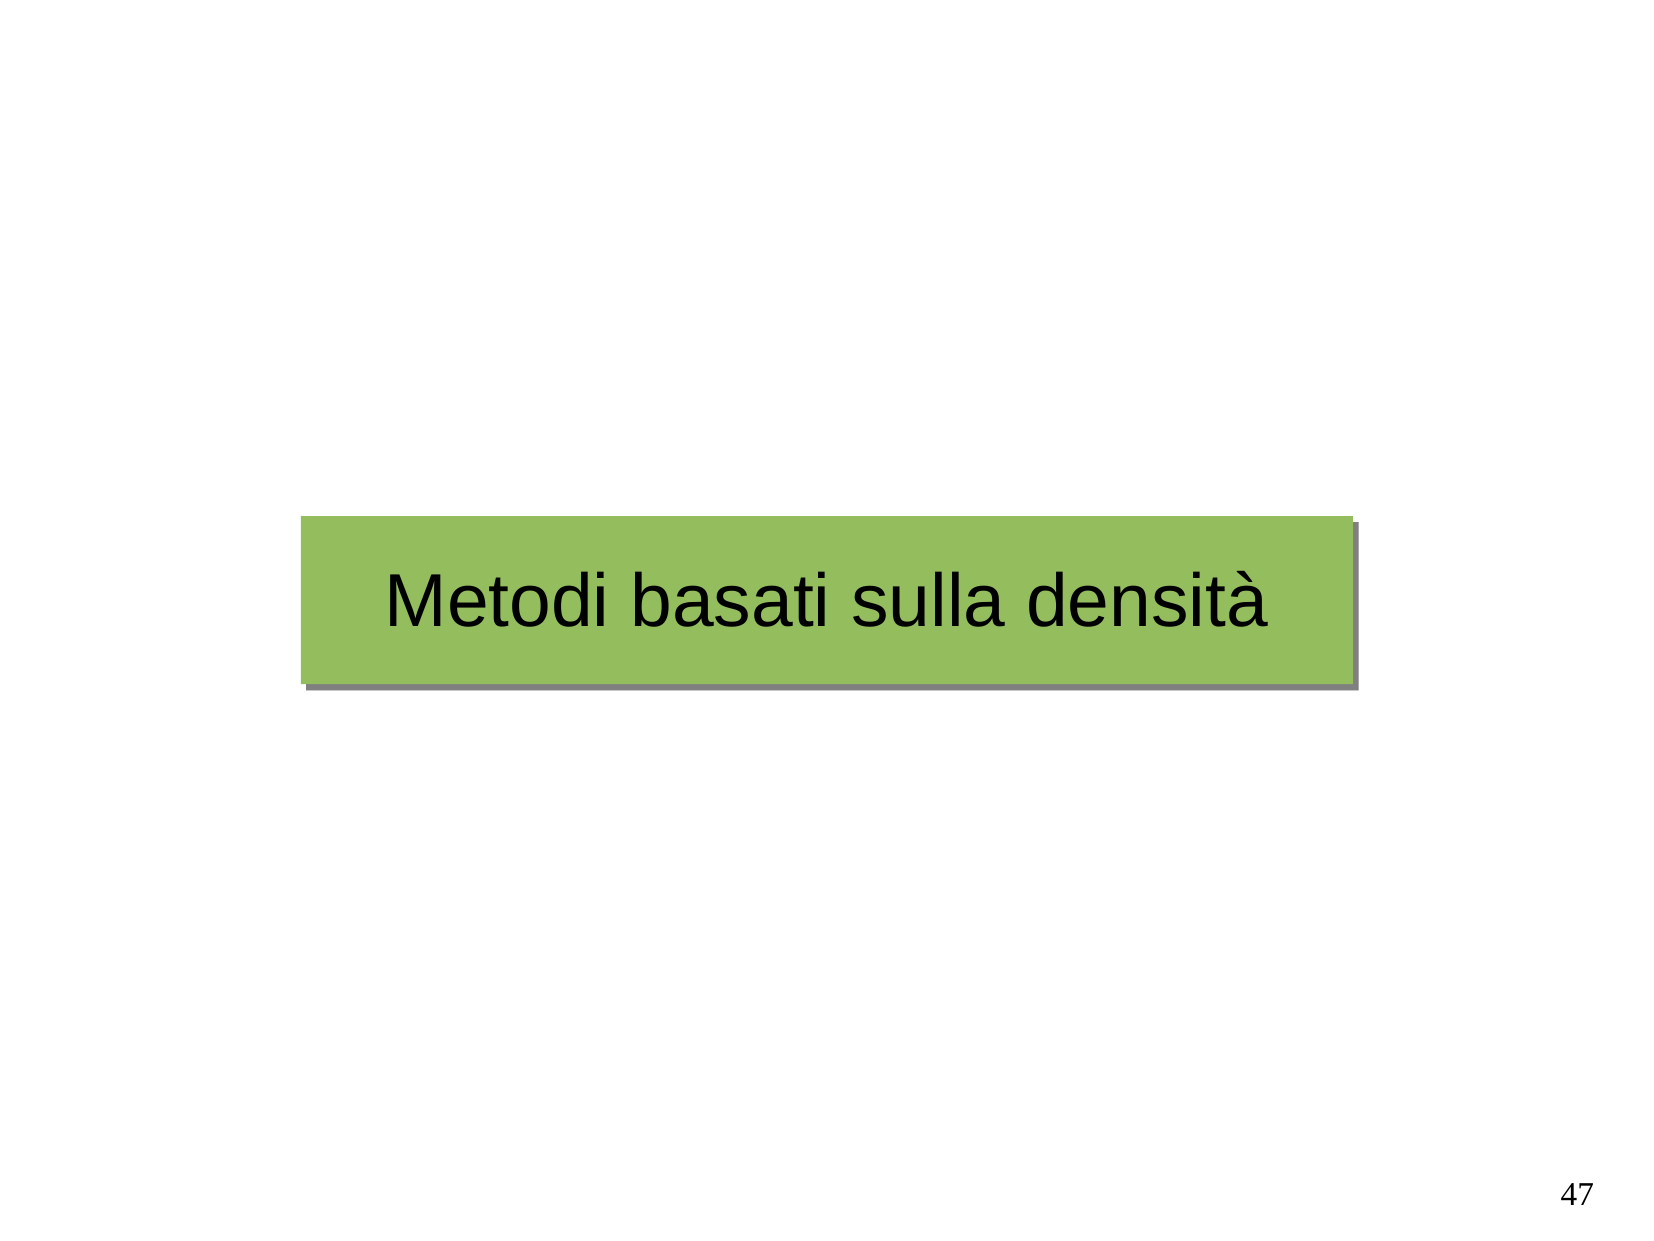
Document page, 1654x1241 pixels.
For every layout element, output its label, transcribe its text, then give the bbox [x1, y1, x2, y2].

text_box Metodi basati sulla densità [300, 516, 1353, 685]
